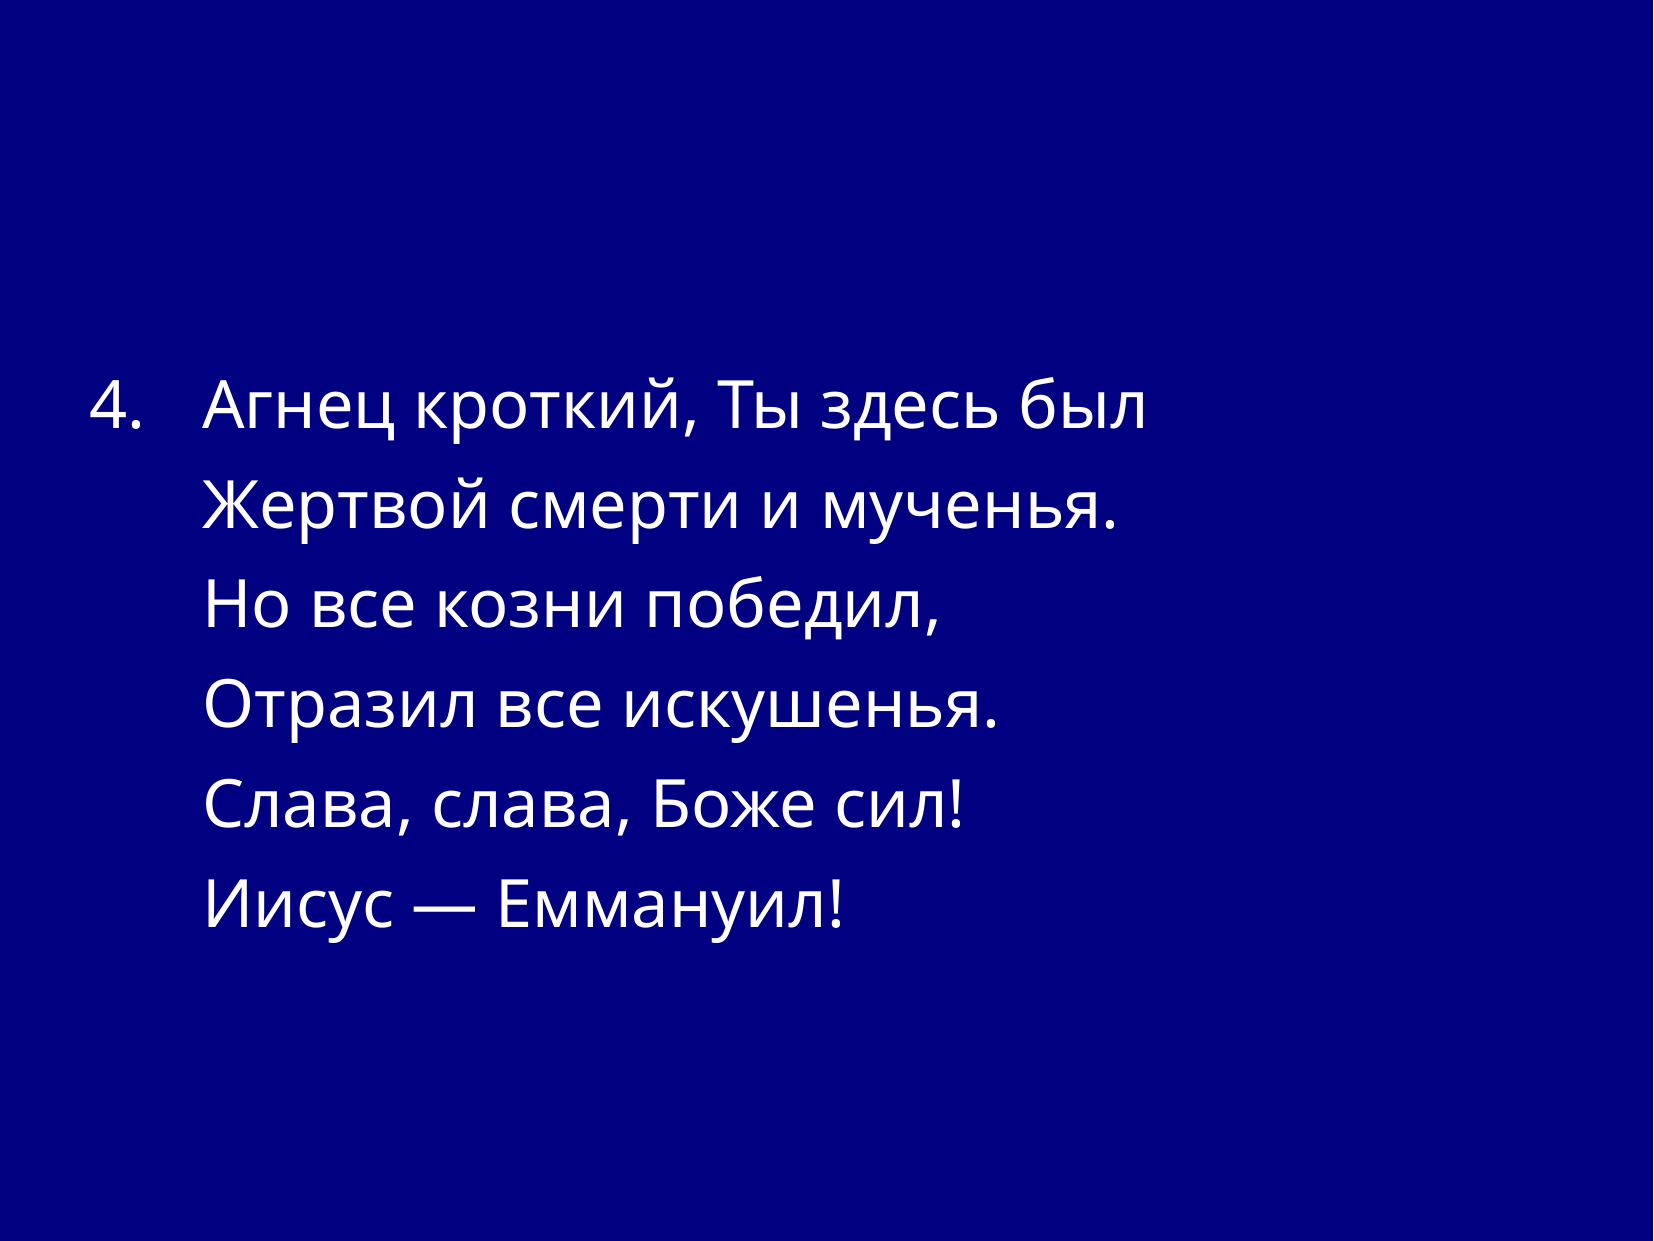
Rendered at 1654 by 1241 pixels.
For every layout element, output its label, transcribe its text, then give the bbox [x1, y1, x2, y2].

text_box 4. Агнец кроткий, Ты здесь был Жертвой смерти и мученья. Но все козни победил, Отразил все искушенья. Слава, слава, Боже сил! Иисус — Еммануил! [75, 150, 1576, 1163]
